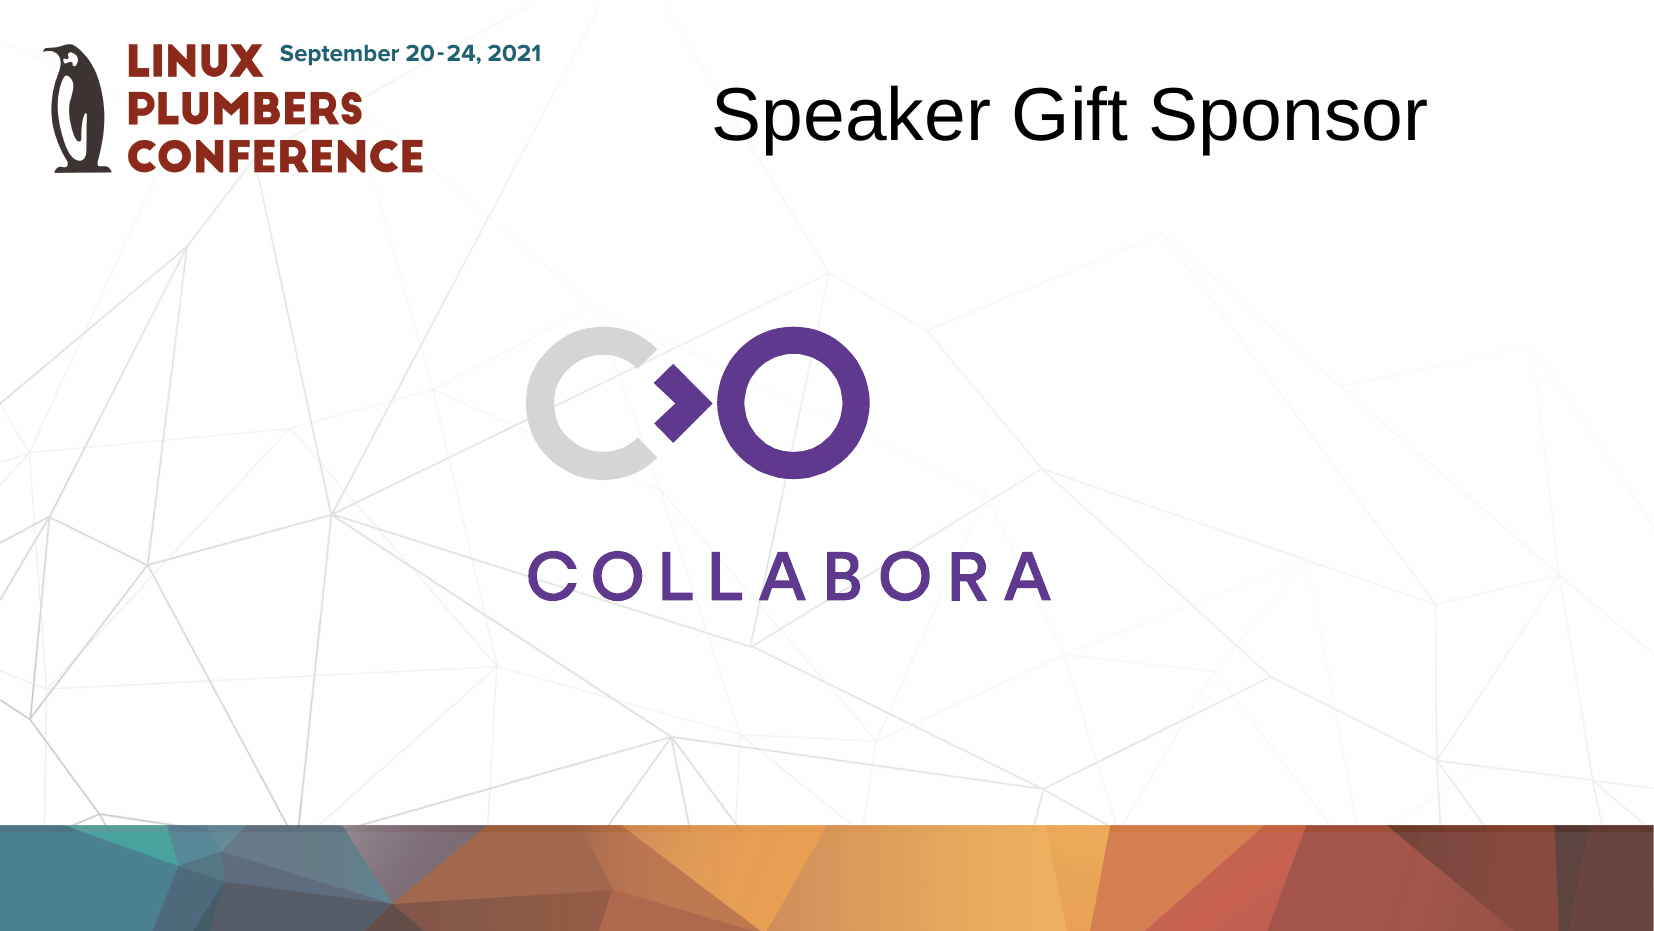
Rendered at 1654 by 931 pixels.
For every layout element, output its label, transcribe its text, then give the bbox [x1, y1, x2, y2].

picture [0, 1, 1654, 931]
title Speaker Gift Sponsor [570, 37, 1571, 193]
